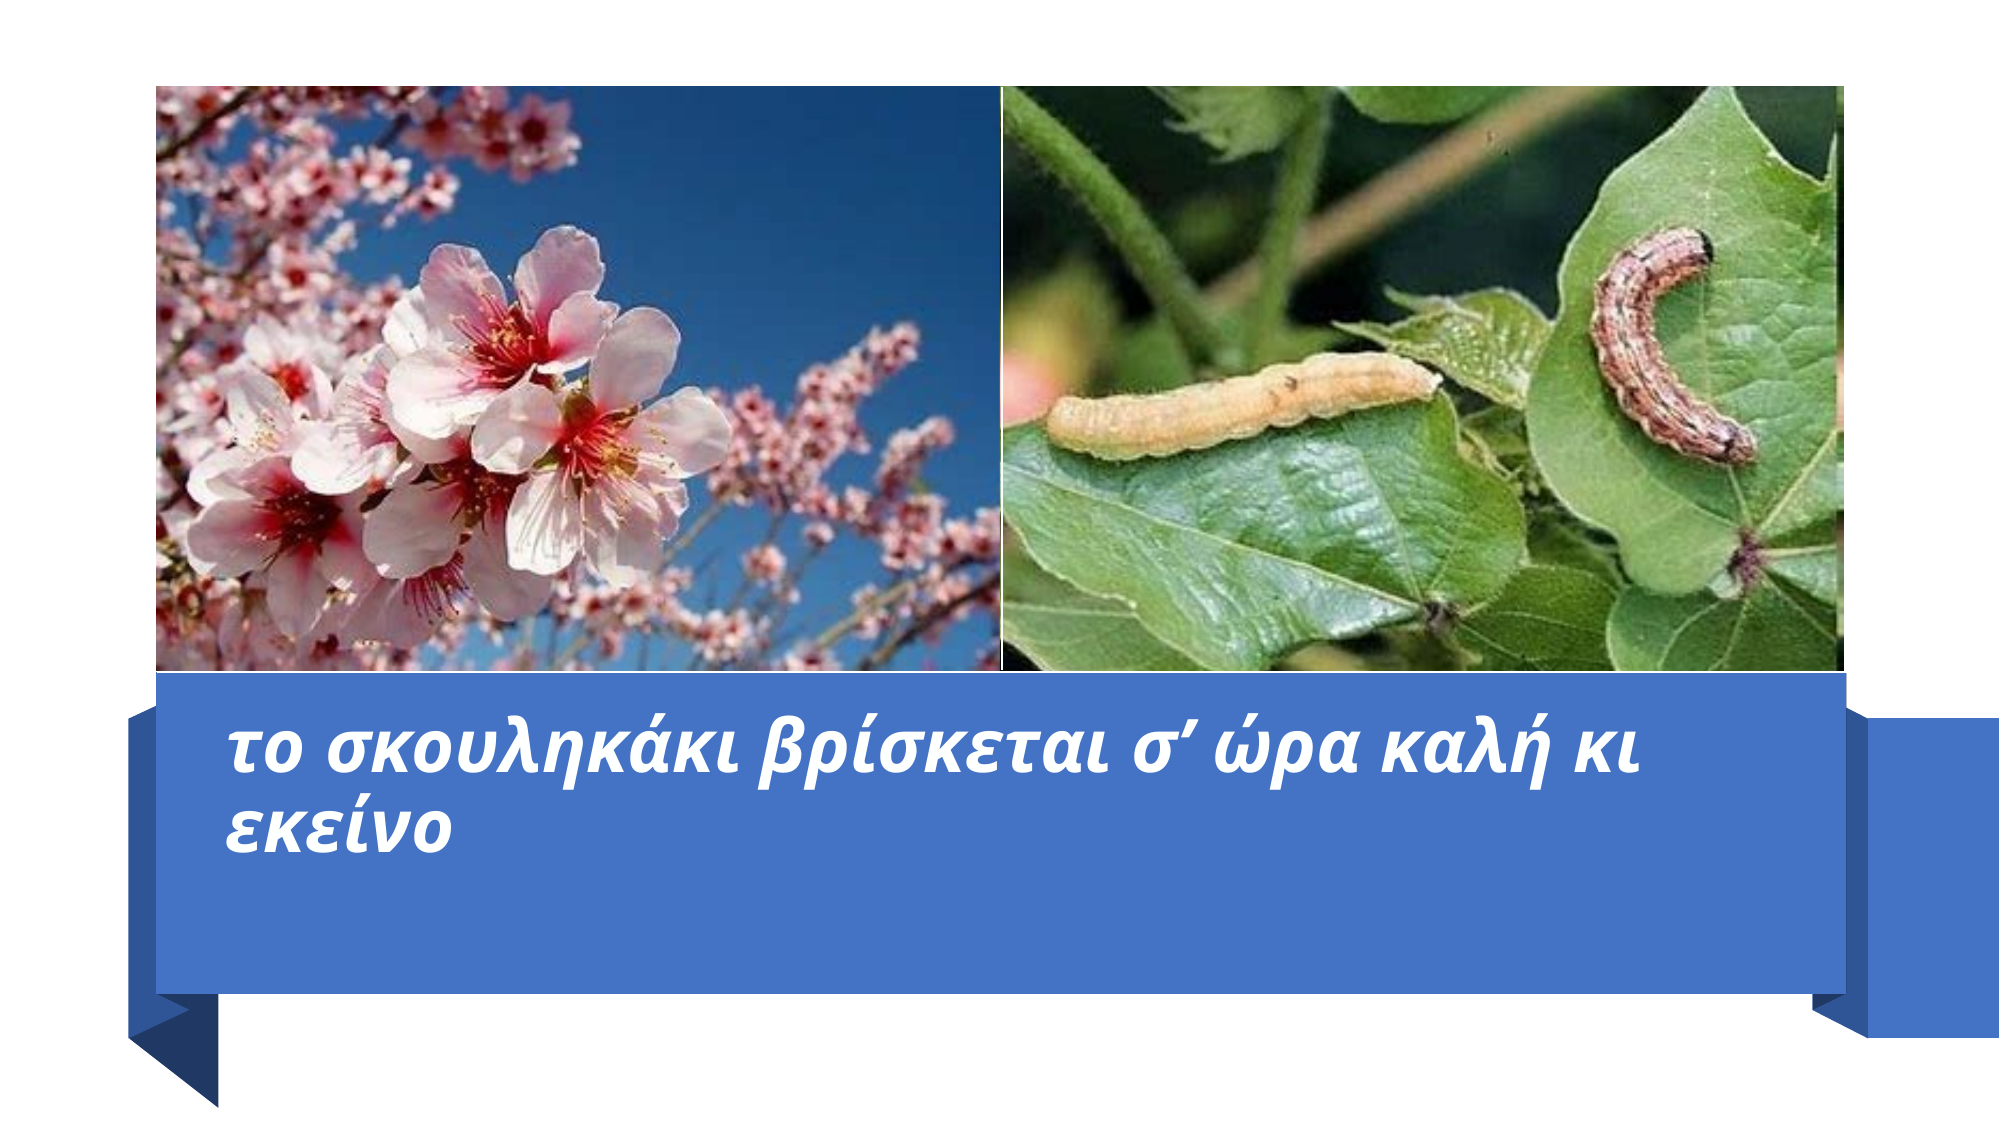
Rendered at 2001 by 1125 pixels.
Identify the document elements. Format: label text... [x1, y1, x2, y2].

picture [156, 86, 1844, 671]
title το σκουληκάκι βρίσκεται σ’ ώρα καλή κι εκείνο [210, 700, 1805, 876]
text_box [0, 0, 2000, 1125]
